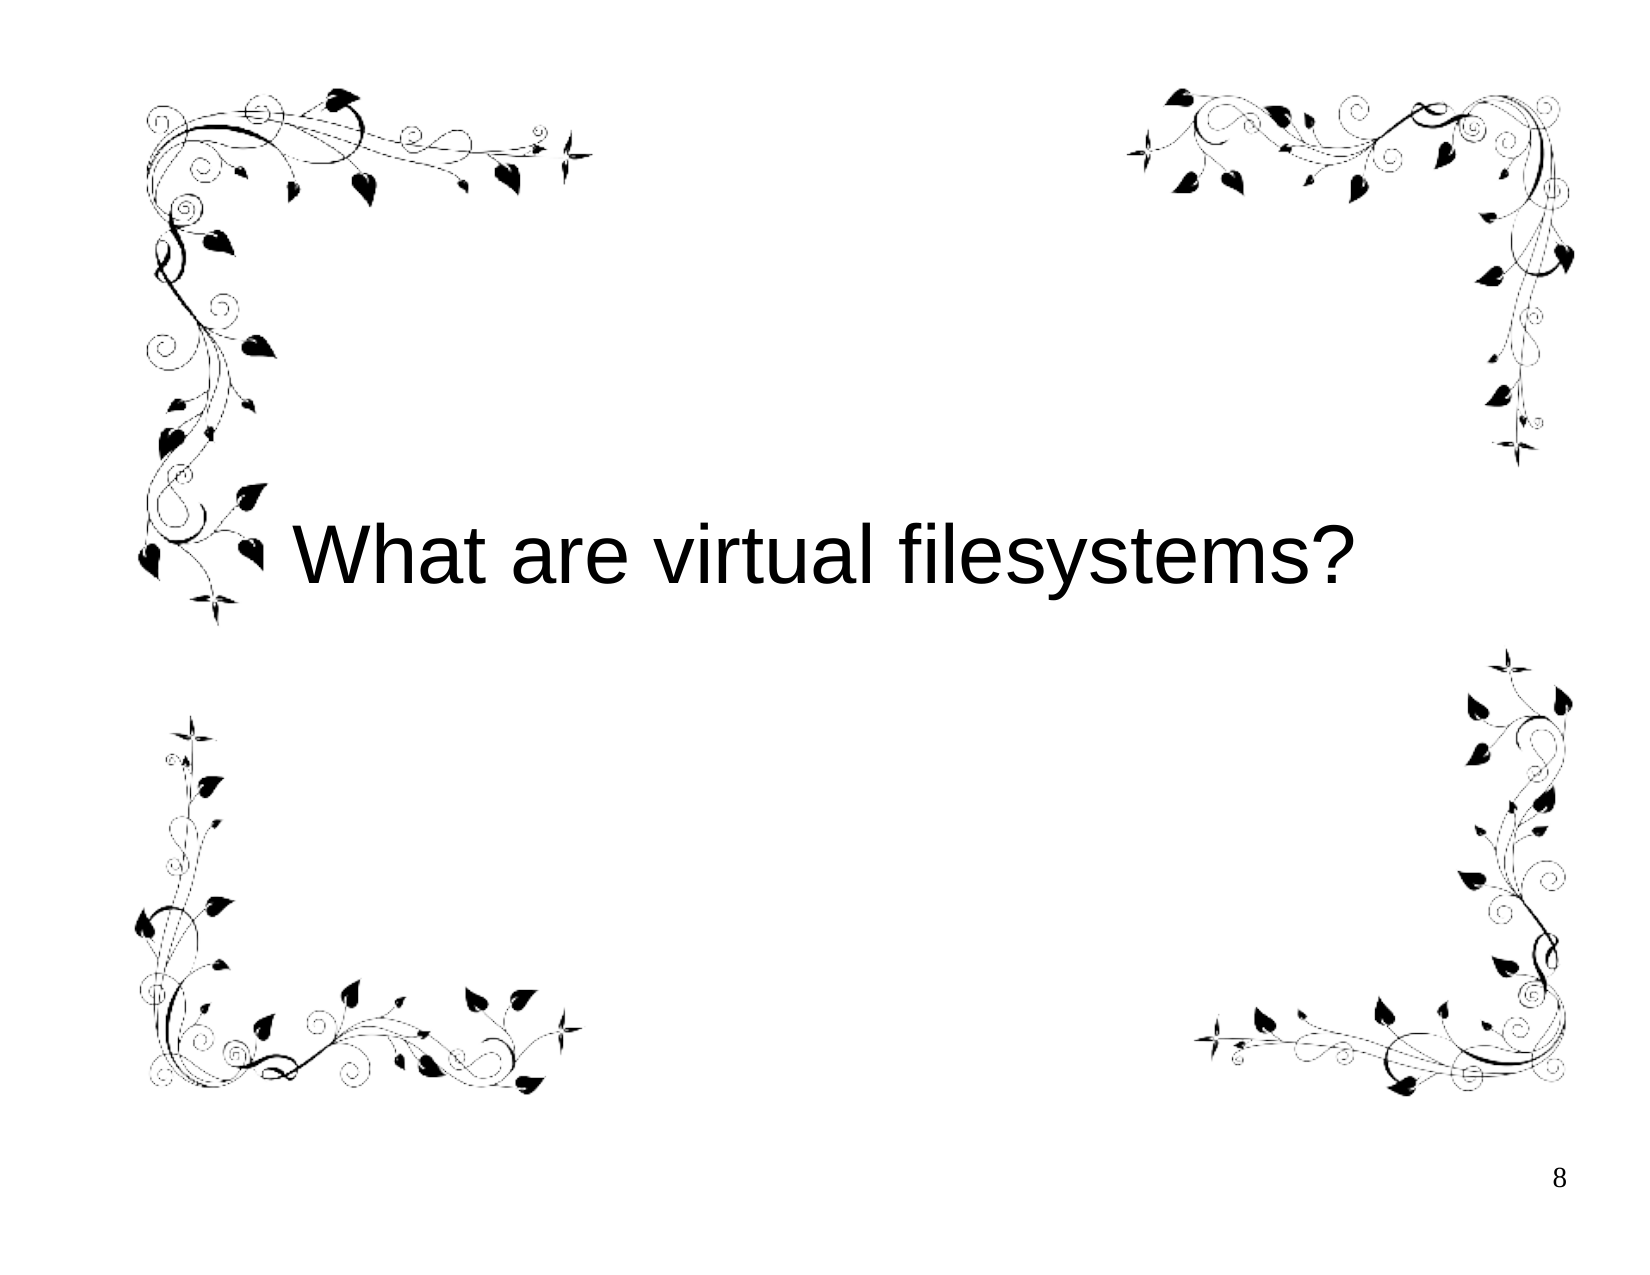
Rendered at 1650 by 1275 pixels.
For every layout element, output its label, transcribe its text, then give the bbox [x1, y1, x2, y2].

text_box What are virtual filesystems? [278, 500, 1373, 628]
picture [128, 80, 1580, 1102]
